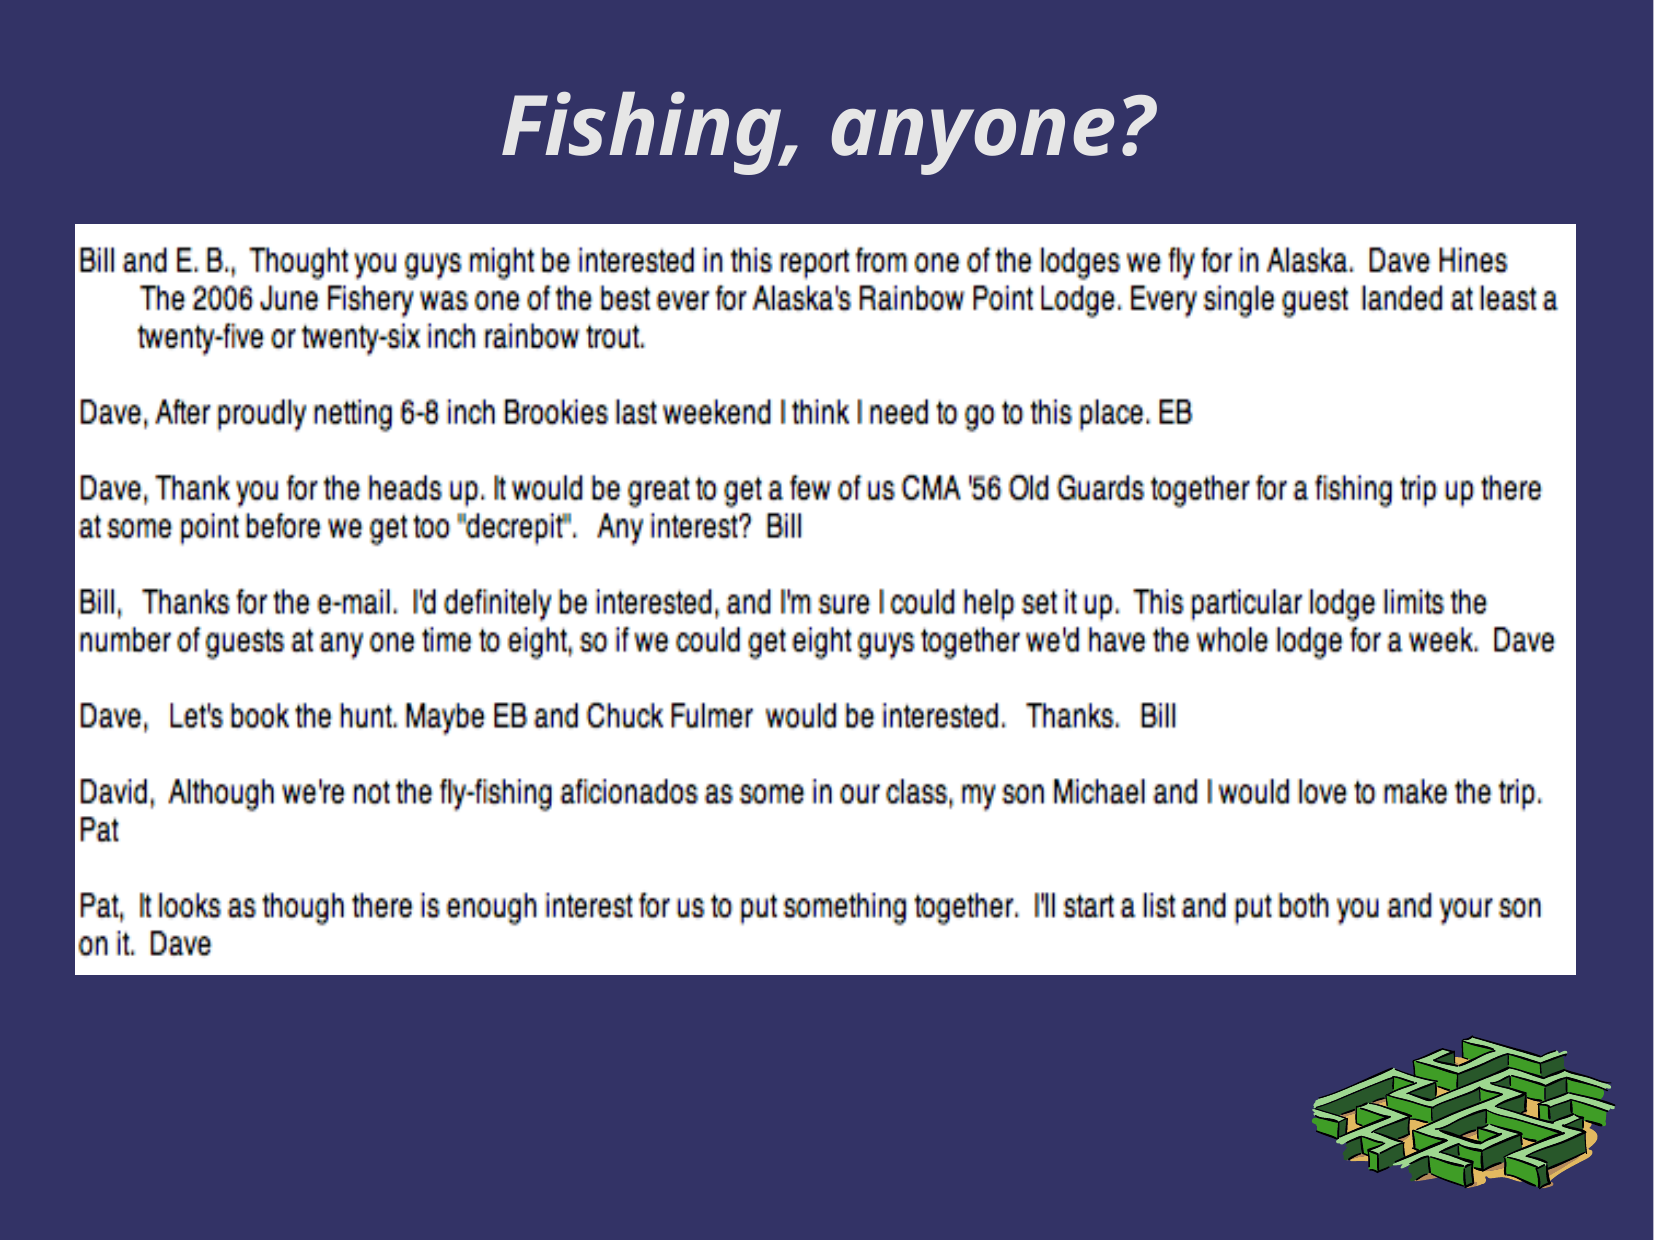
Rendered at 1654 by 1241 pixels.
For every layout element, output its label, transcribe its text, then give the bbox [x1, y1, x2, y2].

title Fishing, anyone? [121, 19, 1534, 224]
picture [75, 224, 1576, 976]
